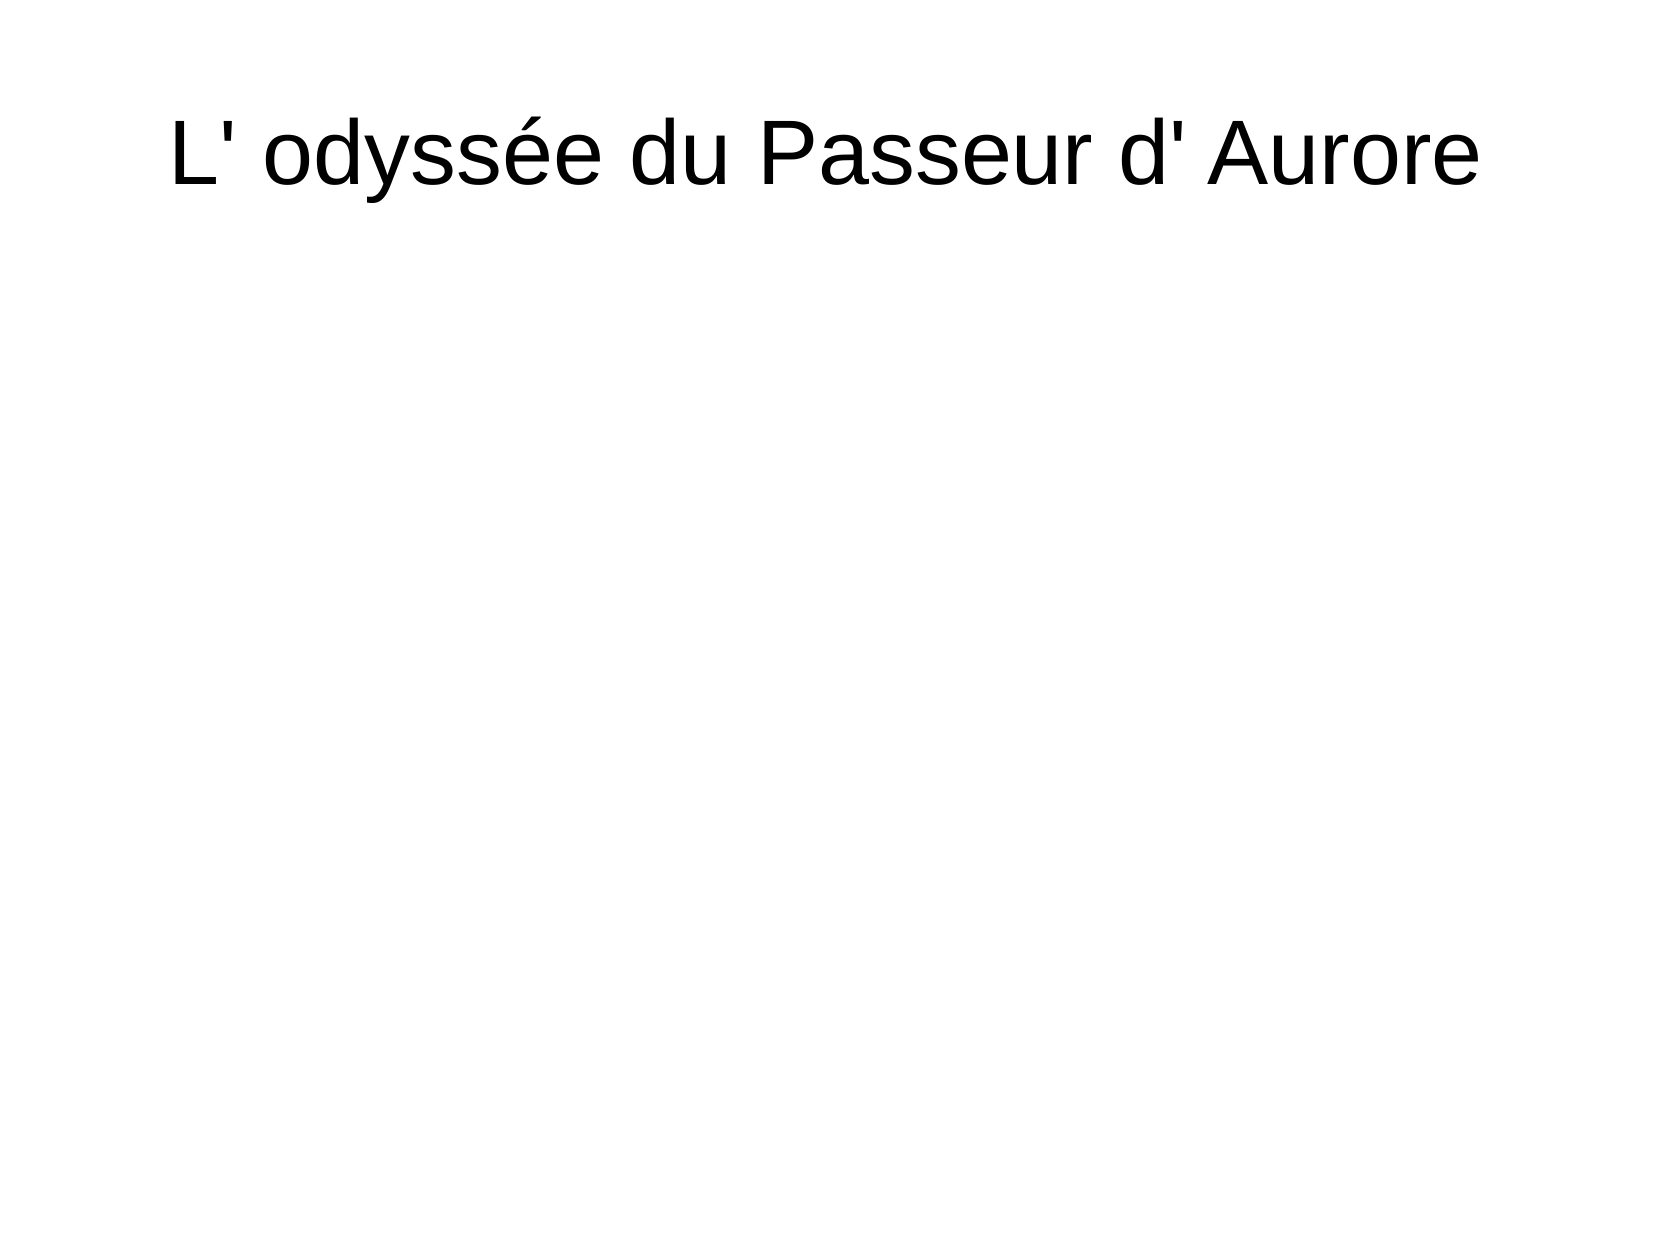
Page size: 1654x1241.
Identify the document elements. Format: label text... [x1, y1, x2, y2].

title L' odyssée du Passeur d' Aurore [82, 49, 1571, 257]
